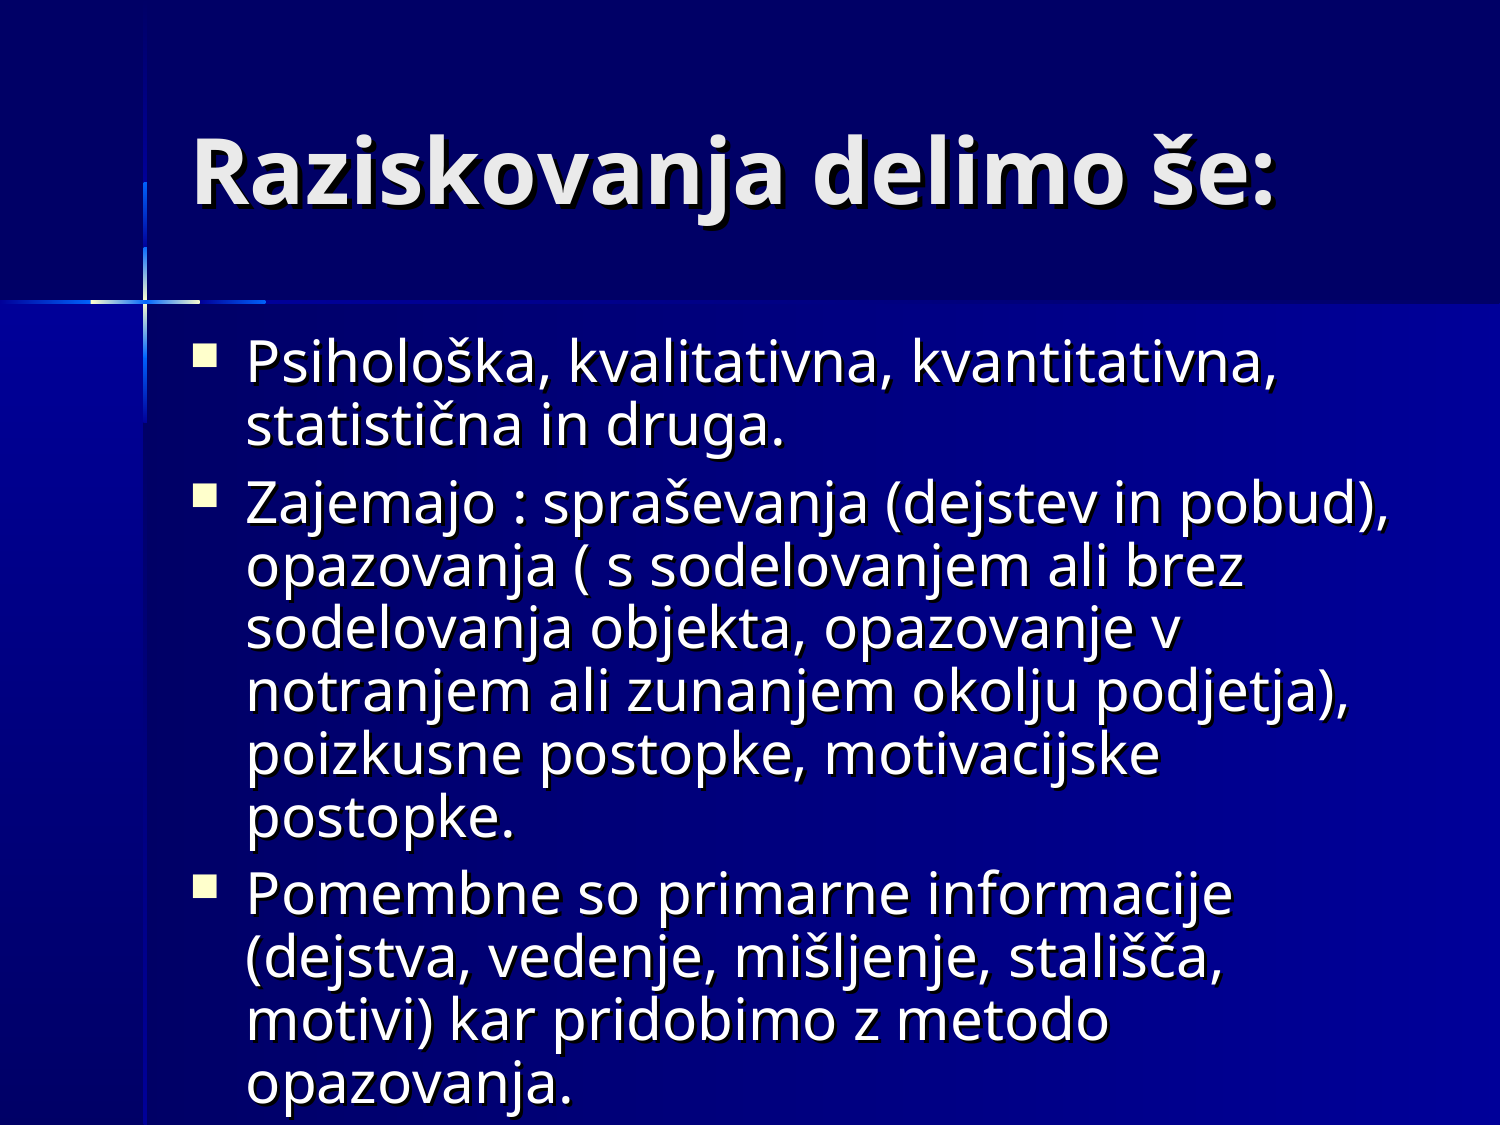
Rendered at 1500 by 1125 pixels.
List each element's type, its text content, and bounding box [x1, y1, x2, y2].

list Psihološka, kvalitativna, kvantitativna, statistična in druga. Zajemajo : spraševanja (dejstev in pobud), opazovanja ( s sodelovanjem ali brez sodelovanja objekta, opazovanje v notranjem ali zunanjem okolju podjetja), poizkusne postopke, motivacijske postopke. Pomembne so primarne informacije (dejstva, vedenje, mišljenje, stališča, motivi) kar pridobimo z metodo opazovanja. [174, 324, 1413, 1014]
title Raziskovanja delimo še: [174, 49, 1413, 285]
